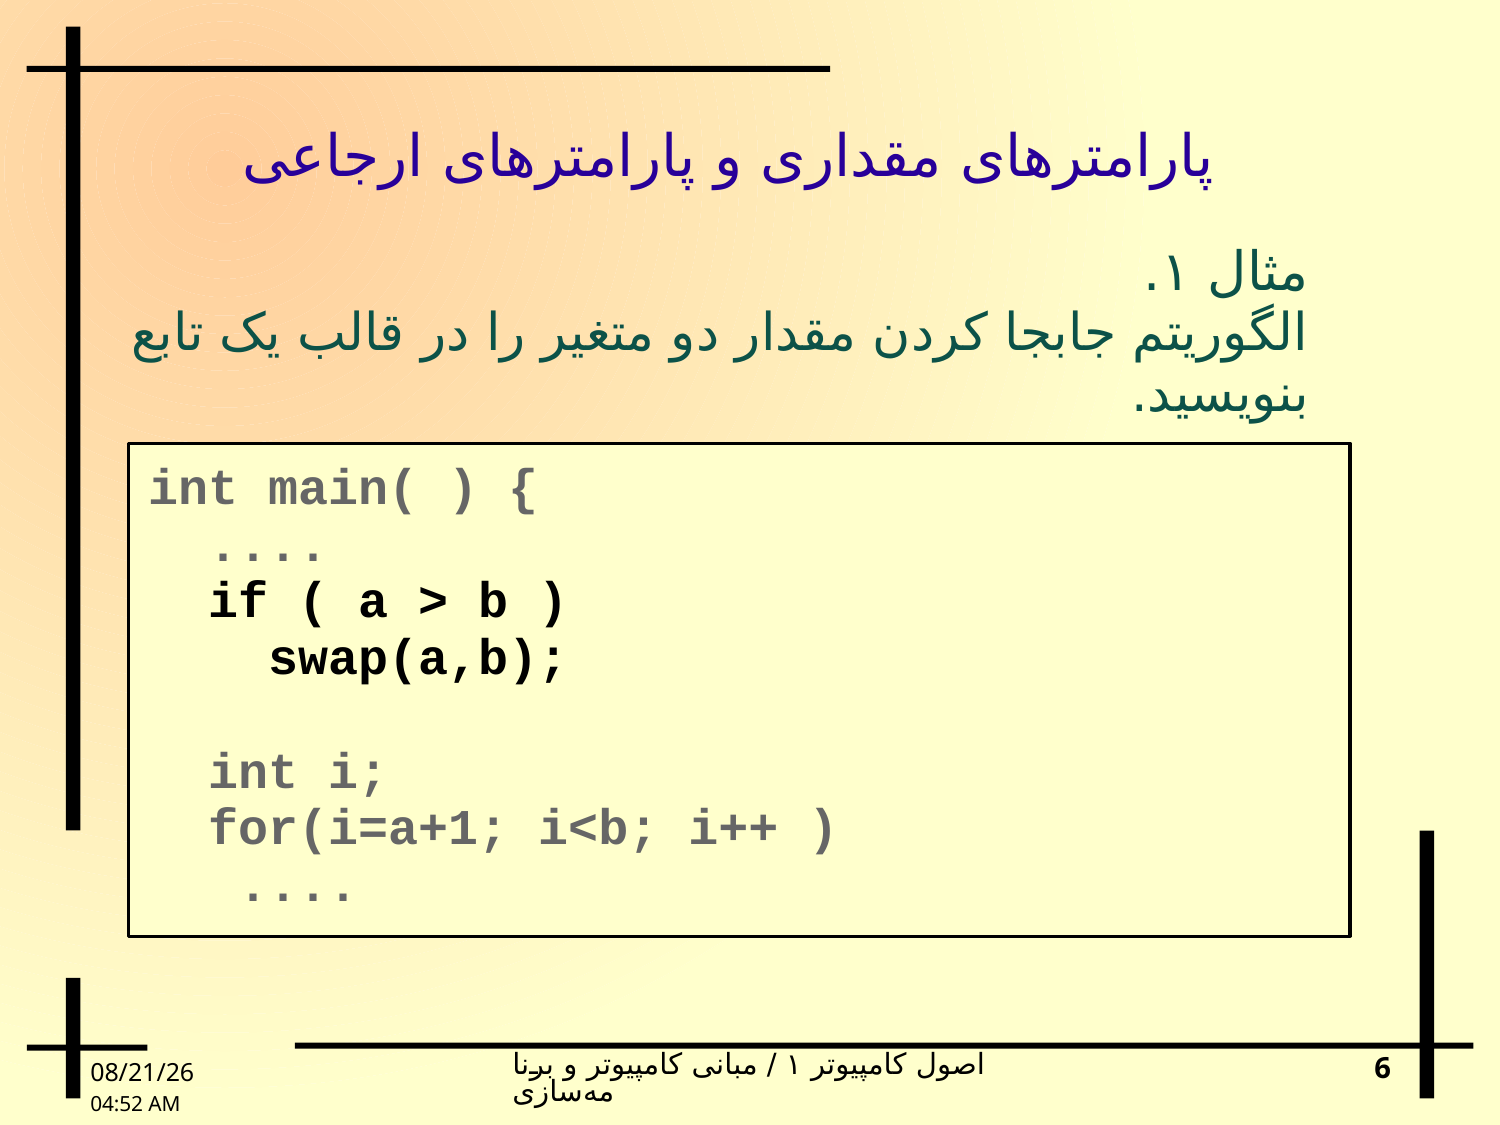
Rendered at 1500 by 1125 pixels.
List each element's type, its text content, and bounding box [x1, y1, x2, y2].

list int main( ) { .... if ( a > b ) swap(a,b); int i; for(i=a+1; i<b; i++ ) .... [128, 443, 1351, 937]
title پارامترهای مقداری و پارامترهای ارجاعی [113, 96, 1344, 217]
list مثال ۱. الگوریتم جابجا کردن مقدار دو متغیر را در قالب یک تابع بنویسید. [112, 239, 1362, 406]
